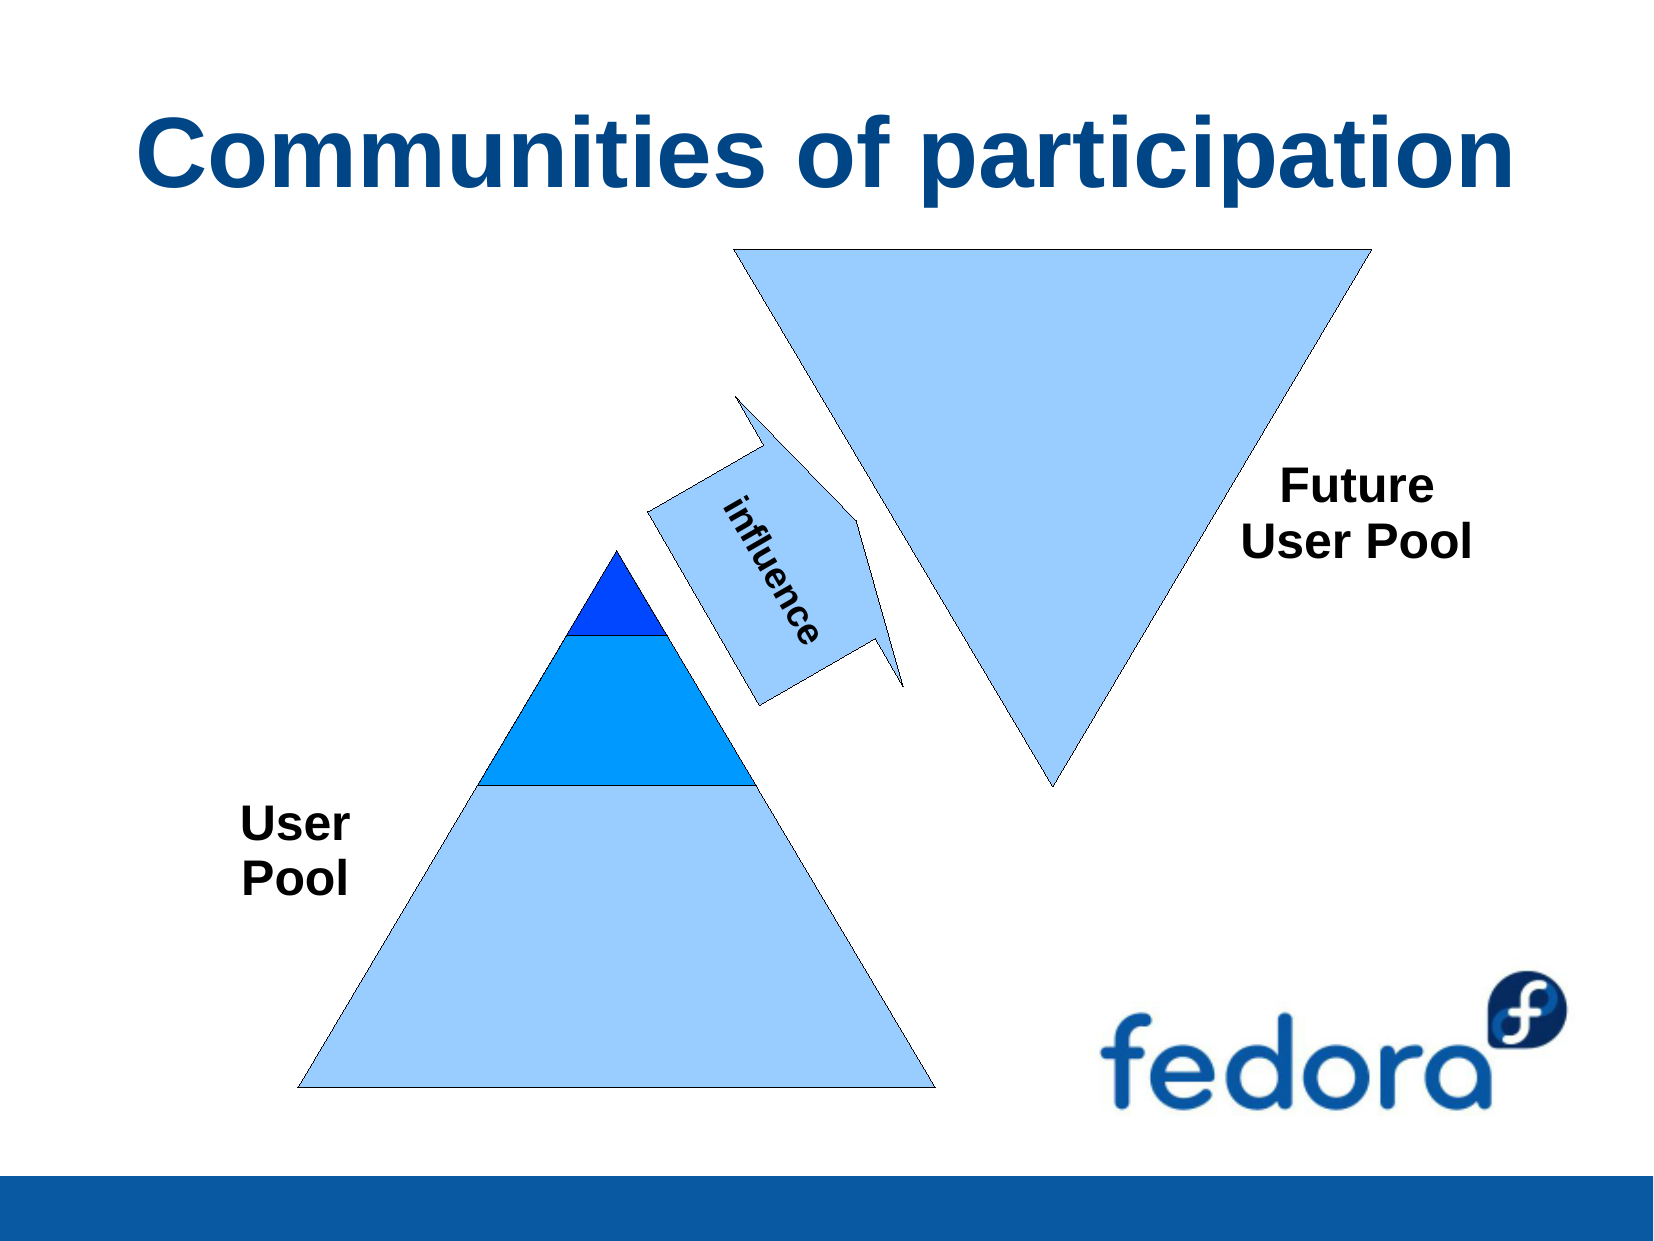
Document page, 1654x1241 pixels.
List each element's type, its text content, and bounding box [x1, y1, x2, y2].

text_box [647, 396, 904, 706]
text_box influence [701, 472, 848, 670]
title Communities of participation [82, 56, 1571, 250]
text_box [733, 249, 1372, 787]
picture [0, 0, 1654, 1241]
text_box User Pool [225, 787, 366, 952]
text_box Future User Pool [1225, 450, 1489, 601]
text_box [297, 550, 936, 1088]
